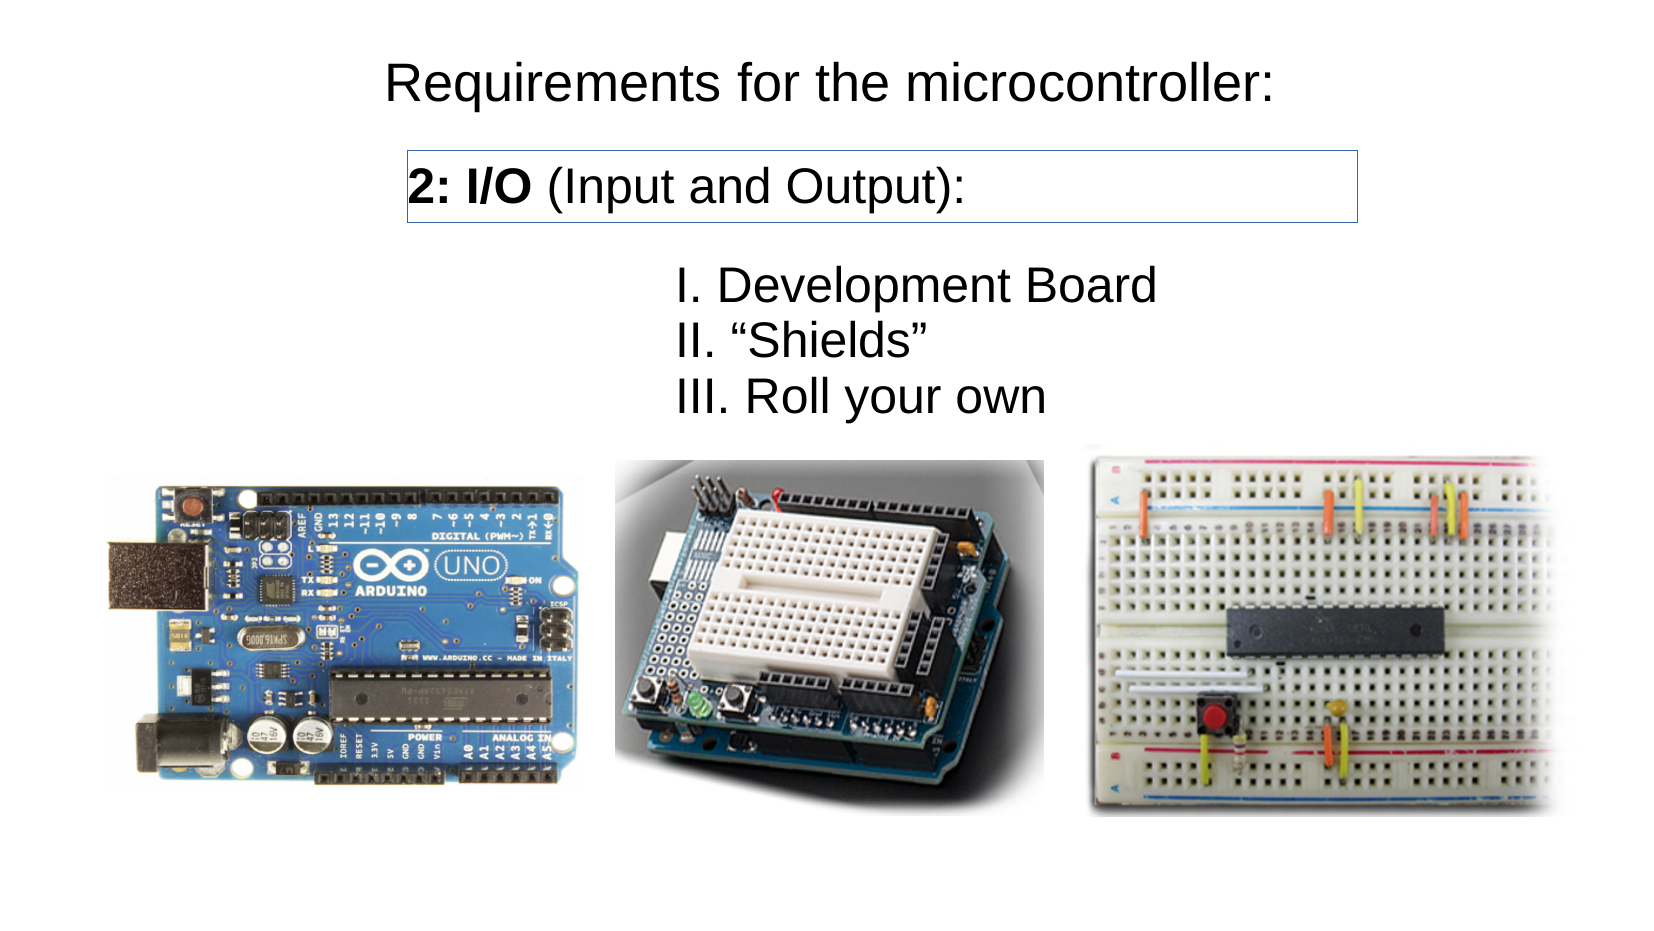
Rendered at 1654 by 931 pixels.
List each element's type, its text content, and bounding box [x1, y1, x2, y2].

picture [1080, 444, 1577, 817]
picture [105, 476, 583, 792]
picture [615, 460, 1044, 816]
title Requirements for the microcontroller: [182, 45, 1479, 120]
title I. Development Board II. “Shields” III. Roll your own [675, 249, 1249, 432]
title 2: I/O (Input and Output): [407, 150, 1358, 223]
